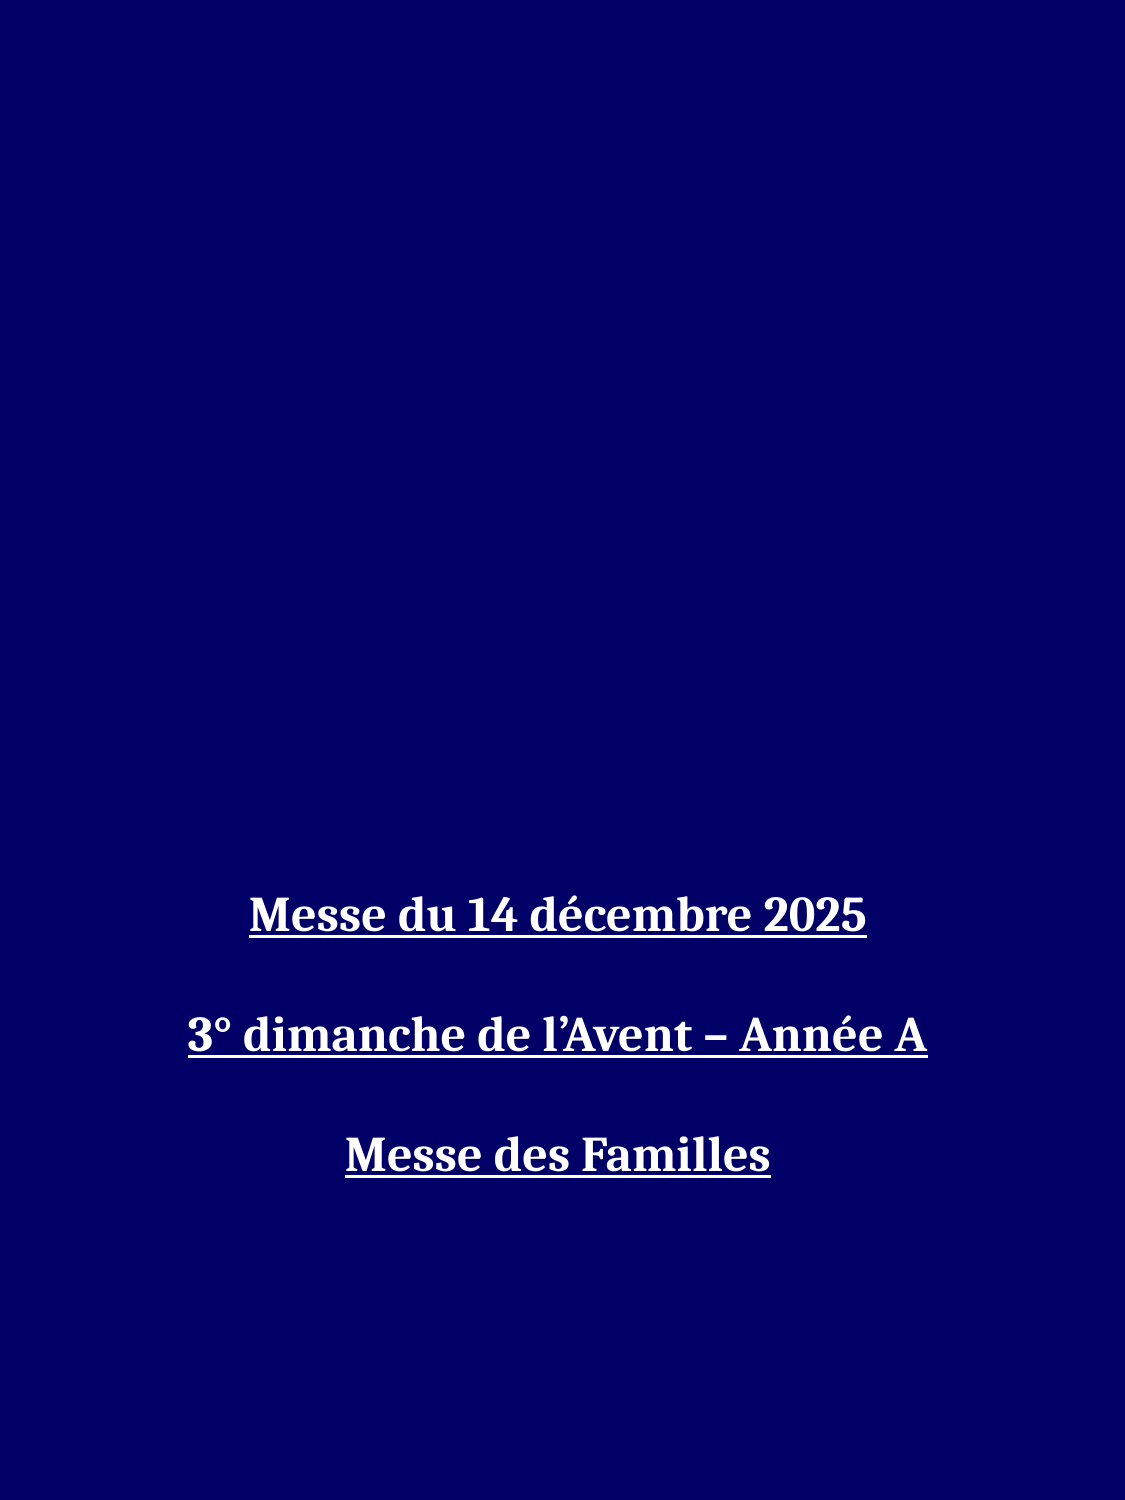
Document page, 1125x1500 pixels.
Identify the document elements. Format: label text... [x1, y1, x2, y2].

text_box Messe du 14 décembre 2025 3° dimanche de l’Avent – Année A Messe des Familles [167, 874, 949, 1069]
